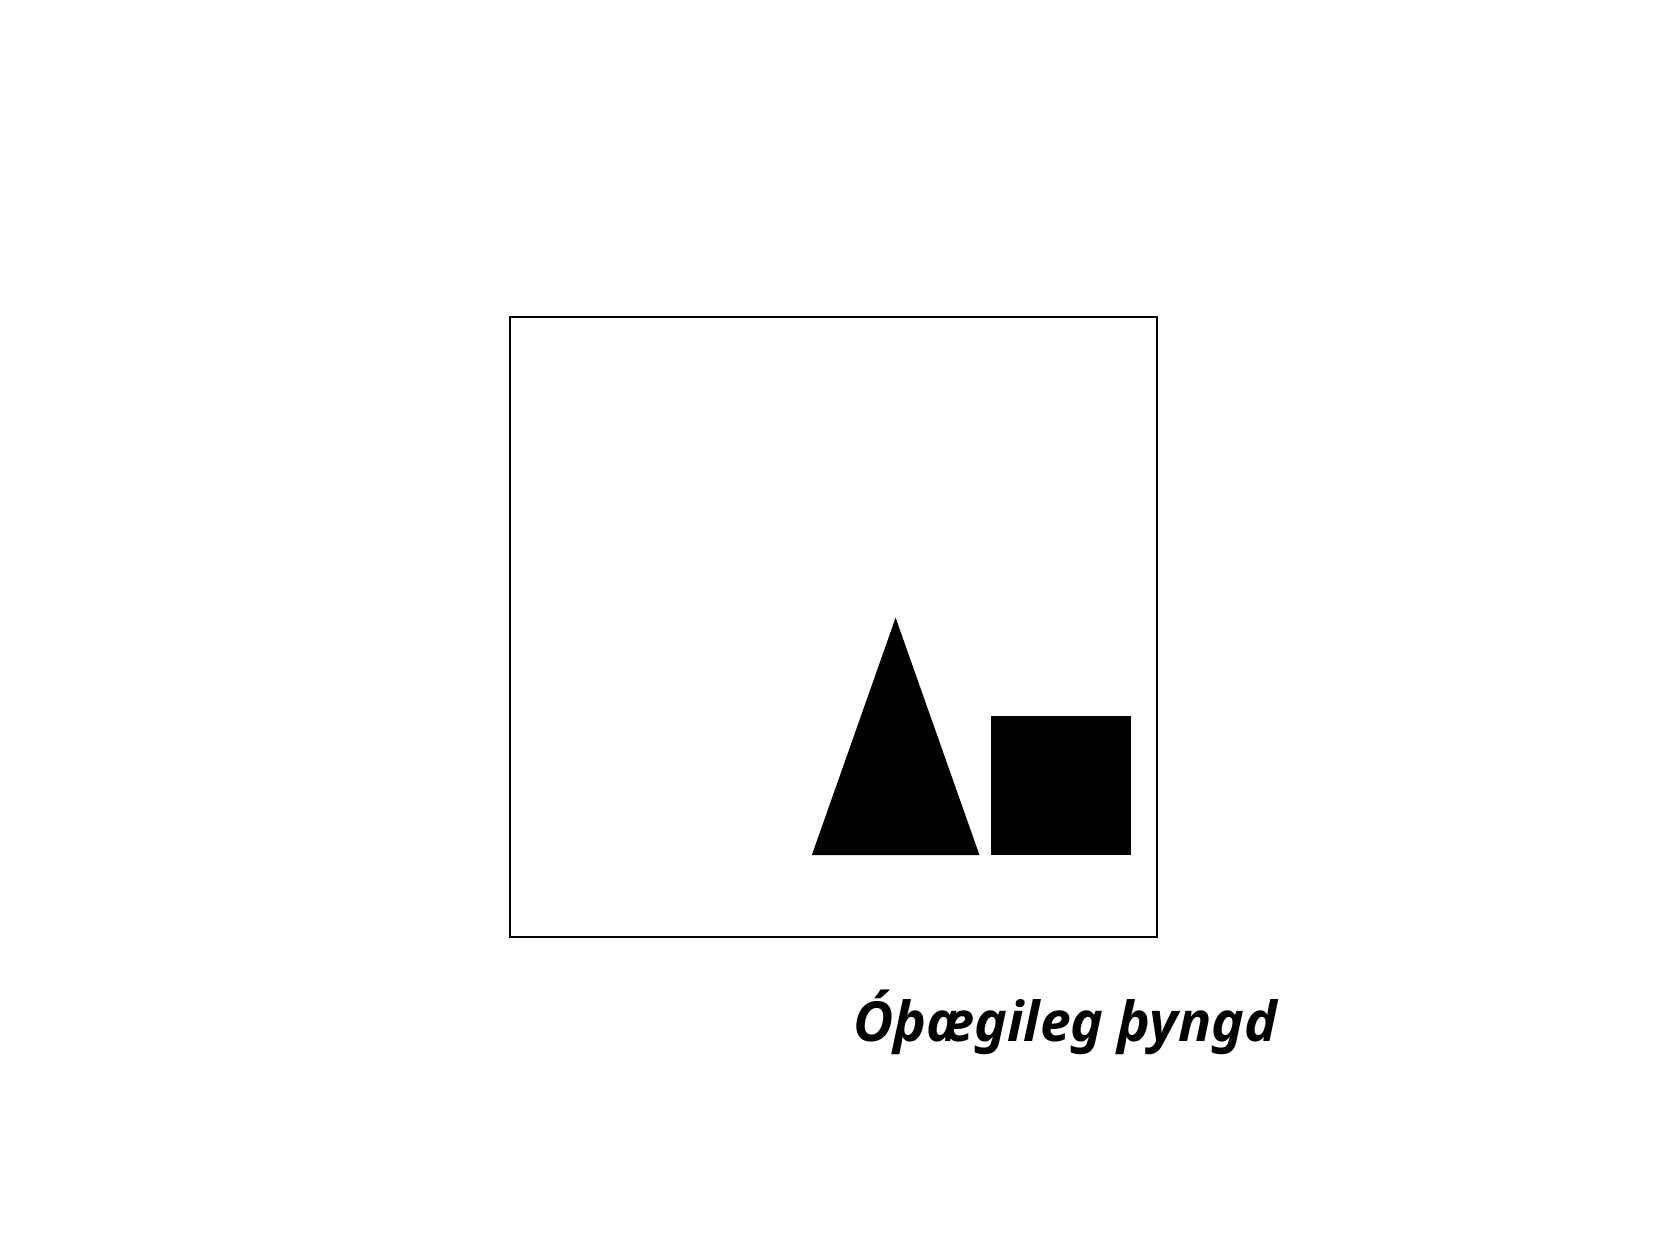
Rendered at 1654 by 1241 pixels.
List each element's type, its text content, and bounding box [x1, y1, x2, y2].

text_box [812, 620, 979, 855]
text_box [992, 716, 1130, 855]
text_box Óþægileg þyngd [838, 978, 1293, 1060]
